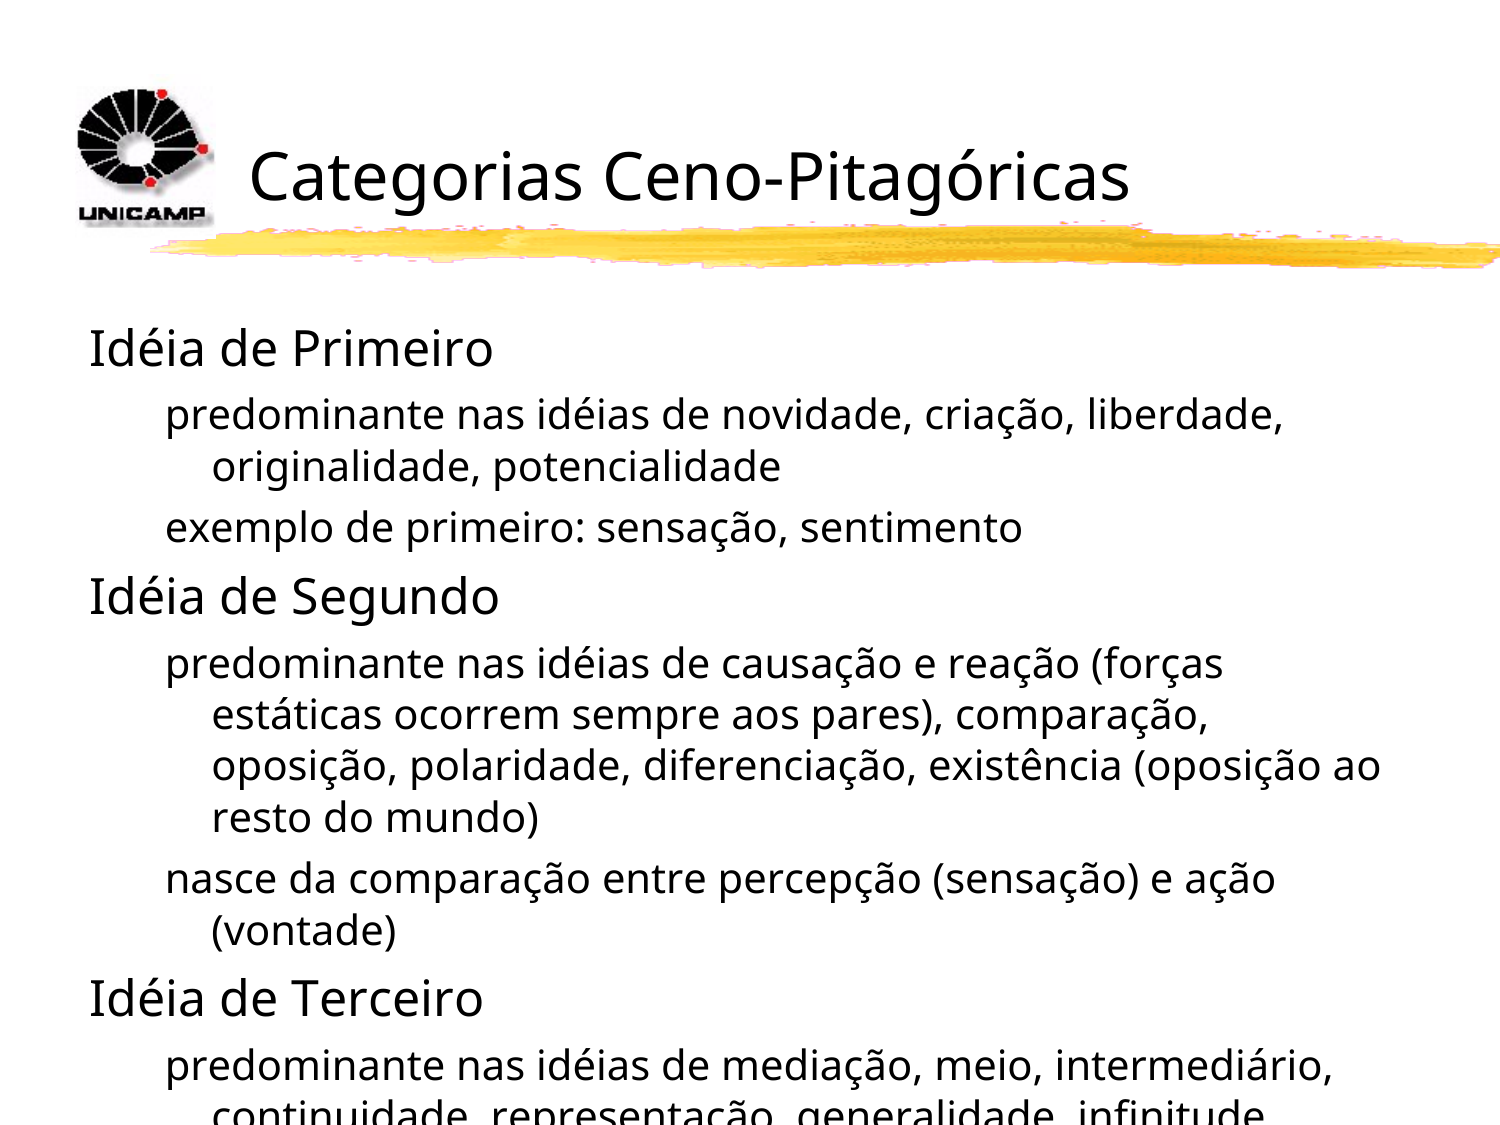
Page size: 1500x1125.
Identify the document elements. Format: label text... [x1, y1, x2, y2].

list Idéia de Primeiro predominante nas idéias de novidade, criação, liberdade, originalidade, potencialidade exemplo de primeiro: sensação, sentimento Idéia de Segundo predominante nas idéias de causação e reação (forças estáticas ocorrem sempre aos pares), comparação, oposição, polaridade, diferenciação, existência (oposição ao resto do mundo) nasce da comparação entre percepção (sensação) e ação (vontade) Idéia de Terceiro predominante nas idéias de mediação, meio, intermediário, continuidade, representação, generalidade, infinitude, difusão, crescimento, inteligência (intencionalidade) [74, 309, 1417, 1104]
picture [75, 74, 1500, 279]
title Categorias Ceno-Pitagóricas [233, 37, 1434, 225]
